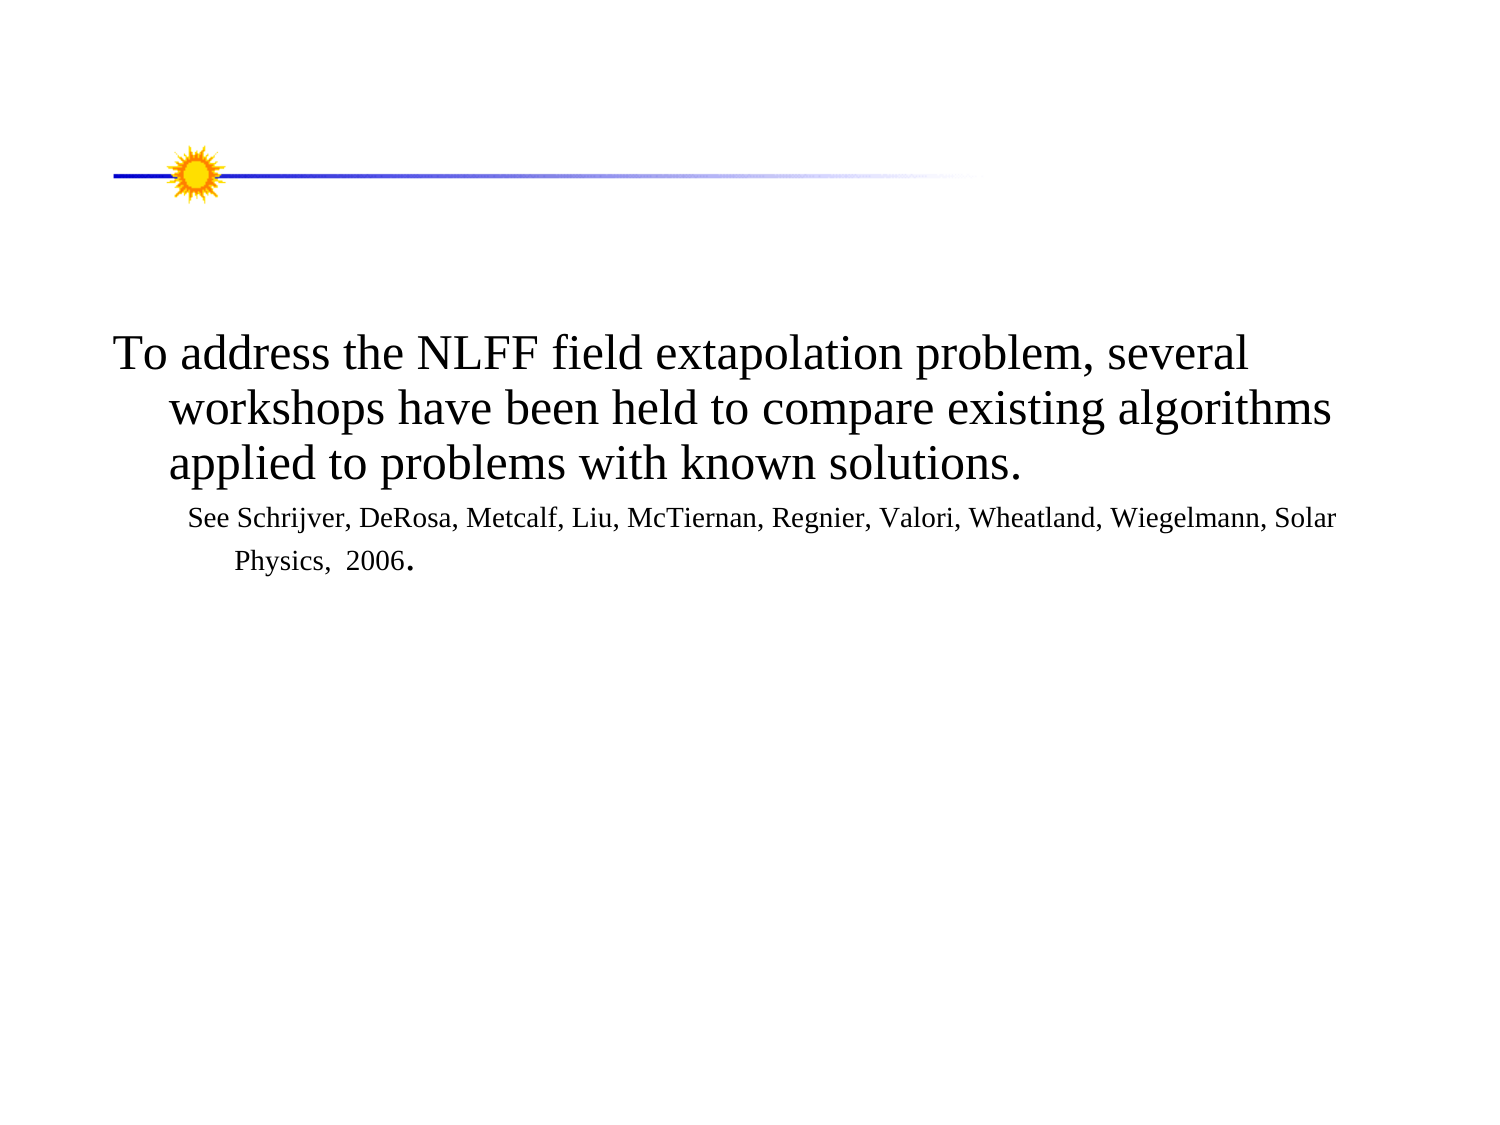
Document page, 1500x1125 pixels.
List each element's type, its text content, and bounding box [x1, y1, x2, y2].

picture [112, 144, 991, 209]
list To address the NLFF field extapolation problem, several workshops have been held to compare existing algorithms applied to problems with known solutions. See Schrijver, DeRosa, Metcalf, Liu, McTiernan, Regnier, Valori, Wheatland, Wiegelmann, Solar Physics, 2006. [112, 324, 1388, 1001]
